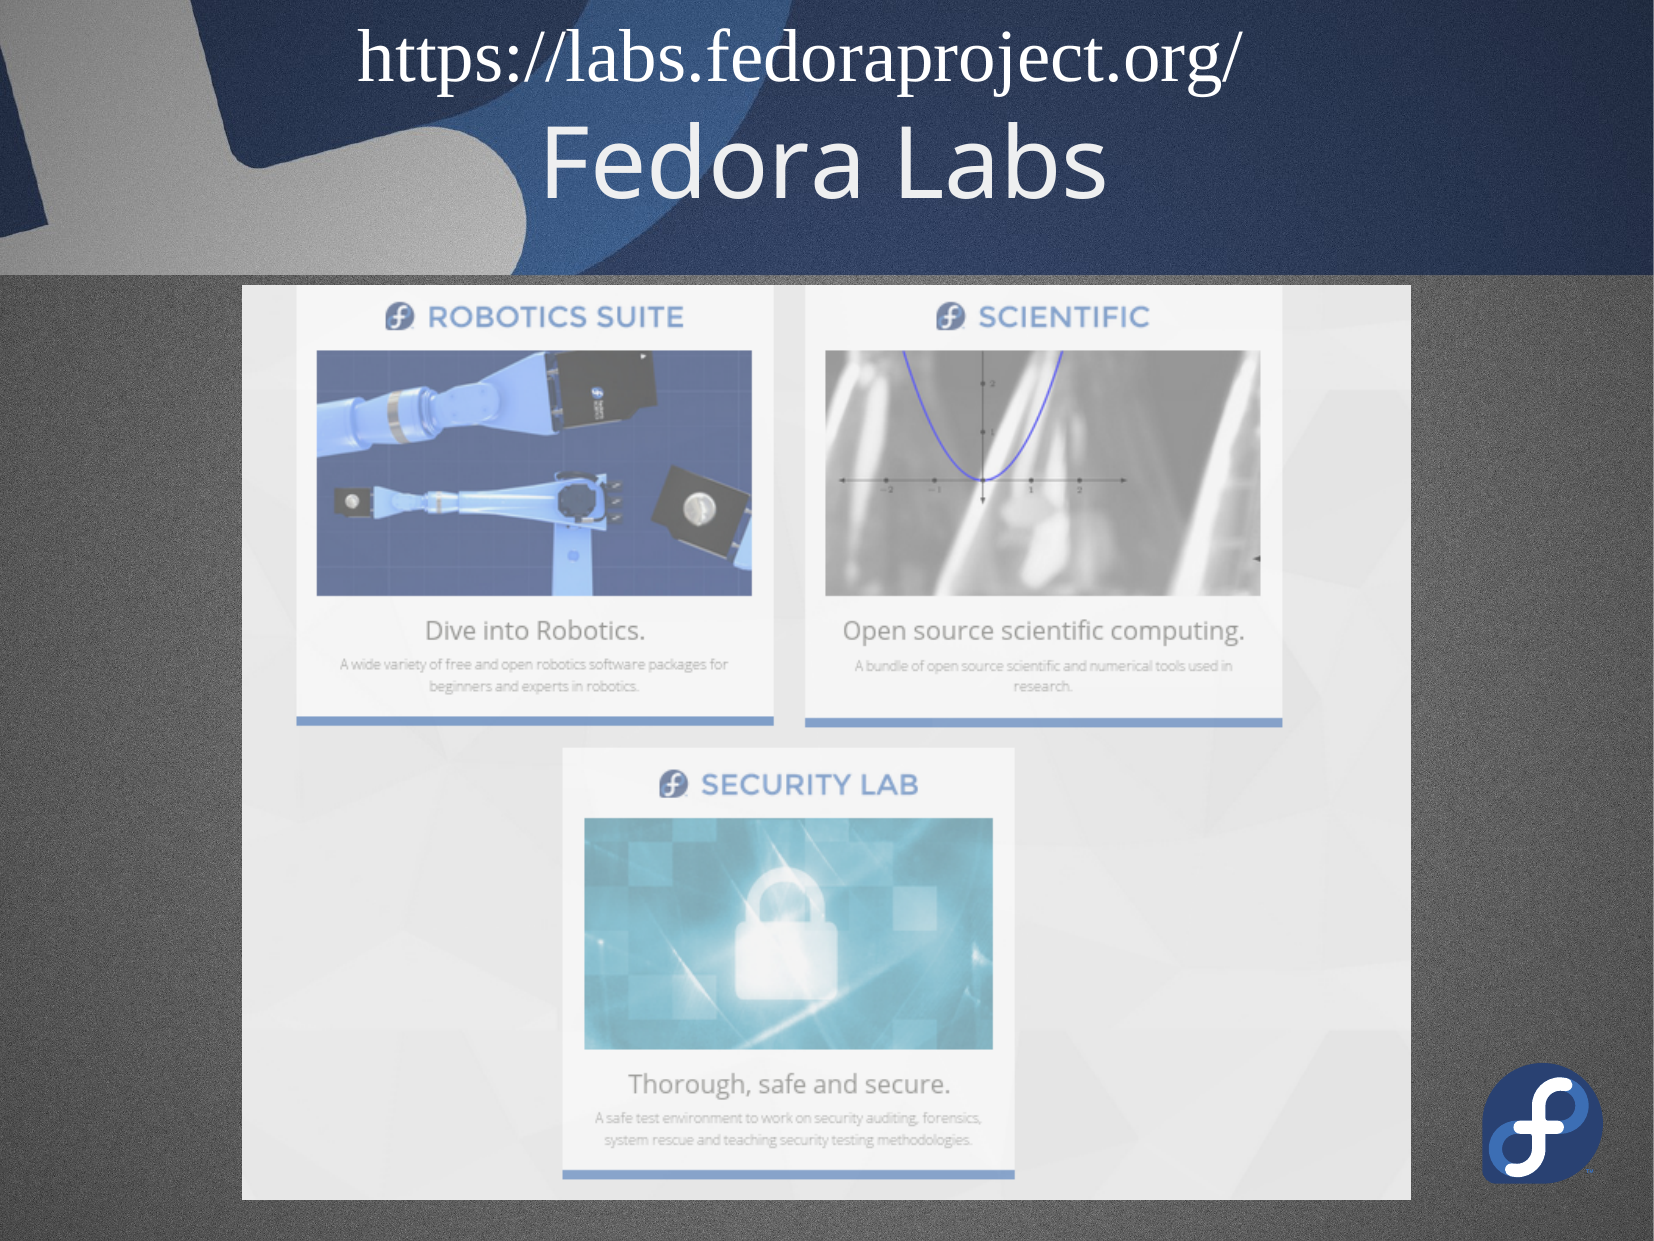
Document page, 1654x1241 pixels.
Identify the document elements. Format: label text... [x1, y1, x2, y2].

text_box Fedora Labs [86, 59, 1563, 266]
picture [0, 0, 1654, 1241]
text_box https://labs.fedoraproject.org/ [343, 6, 1591, 196]
